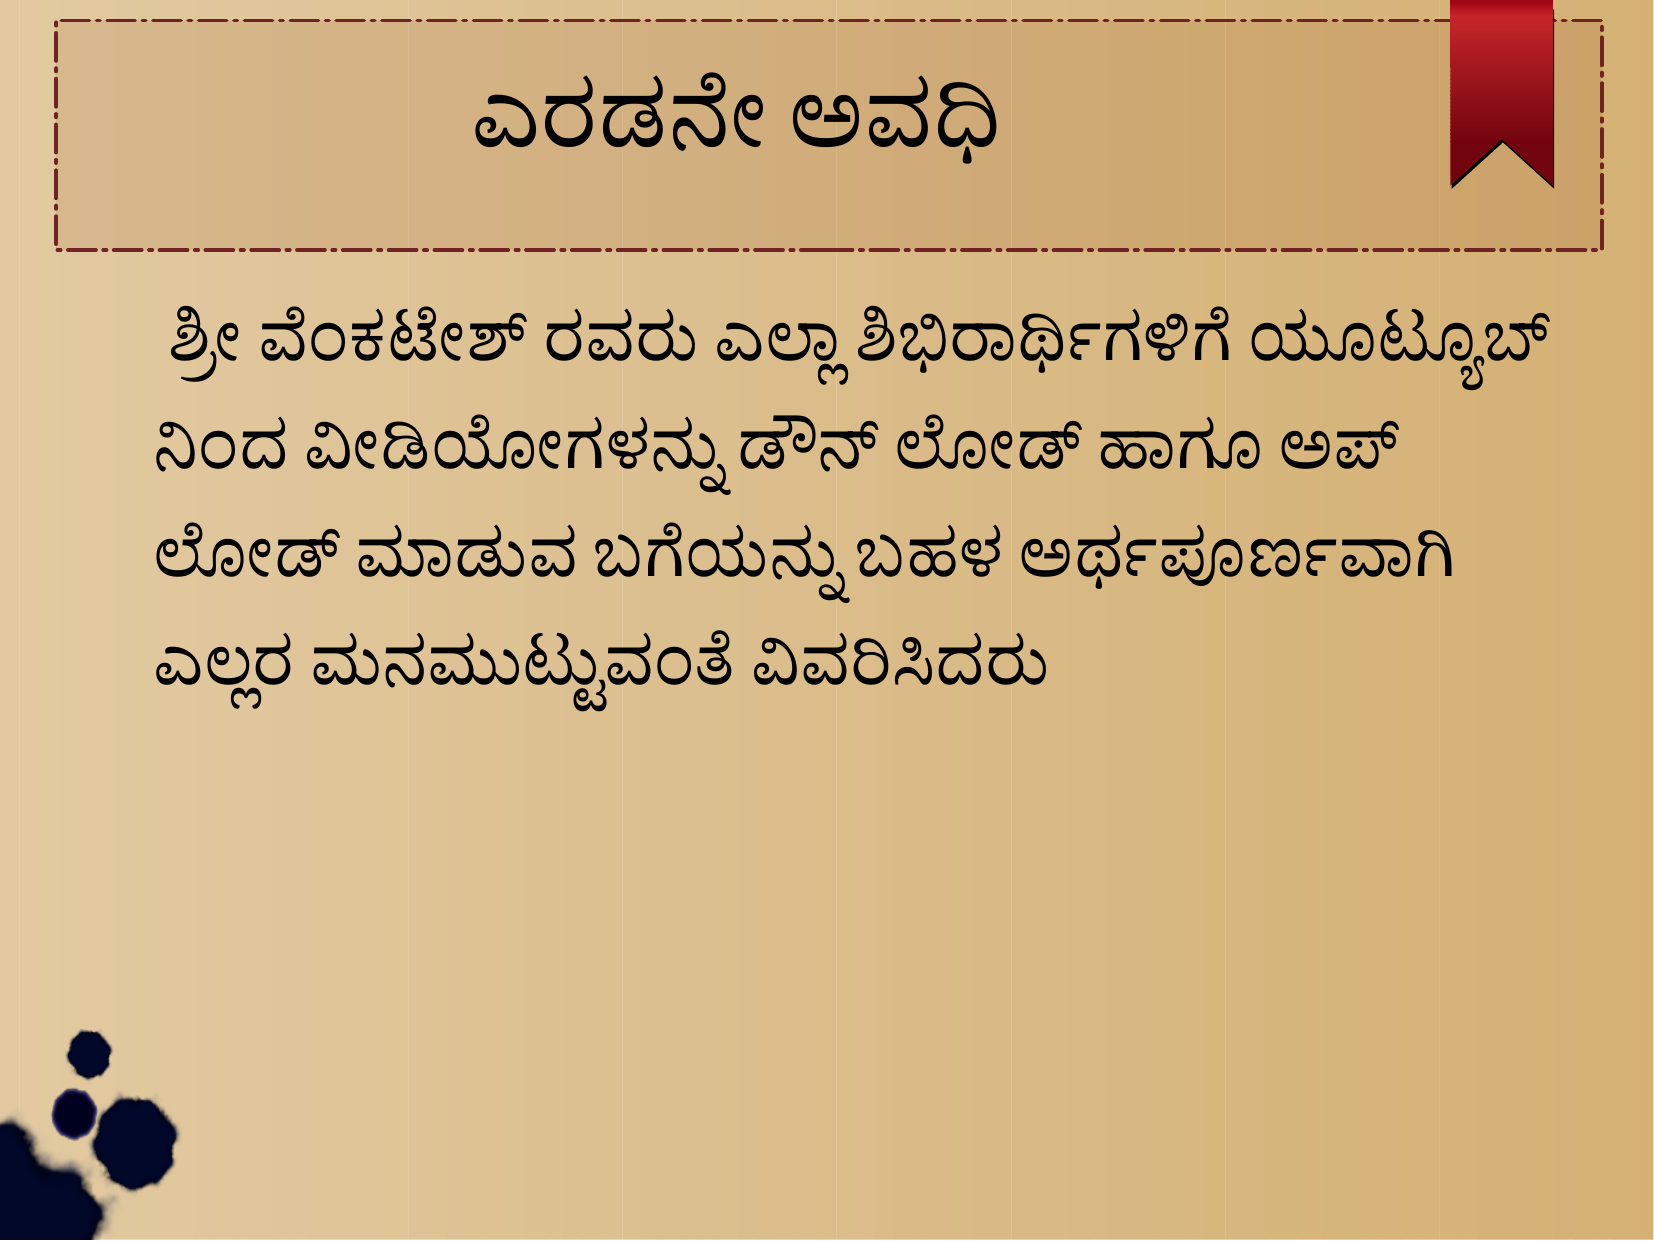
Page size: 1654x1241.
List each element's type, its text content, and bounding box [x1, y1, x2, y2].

title ಎರಡನೇ ಅವಧಿ [82, 47, 1412, 229]
list ಶ್ರೀ ವೆಂಕಟೇಶ್ ರವರು ಎಲ್ಲಾ ಶಿಭಿರಾರ್ಥಿಗಳಿಗೆ ಯೂಟ್ಯೂಬ್ ನಿಂದ ವೀಡಿಯೋಗಳನ್ನು ಡೌನ್ ಲೋಡ್ ಹಾಗೂ ಅಪ್ ಲೋಡ್ ಮಾಡುವ ಬಗೆಯನ್ನು ಬಹಳ ಅರ್ಥಪೂರ್ಣವಾಗಿ ಎಲ್ಲರ ಮನಮುಟ್ಟುವಂತೆ ವಿವರಿಸಿದರು [82, 299, 1571, 1019]
